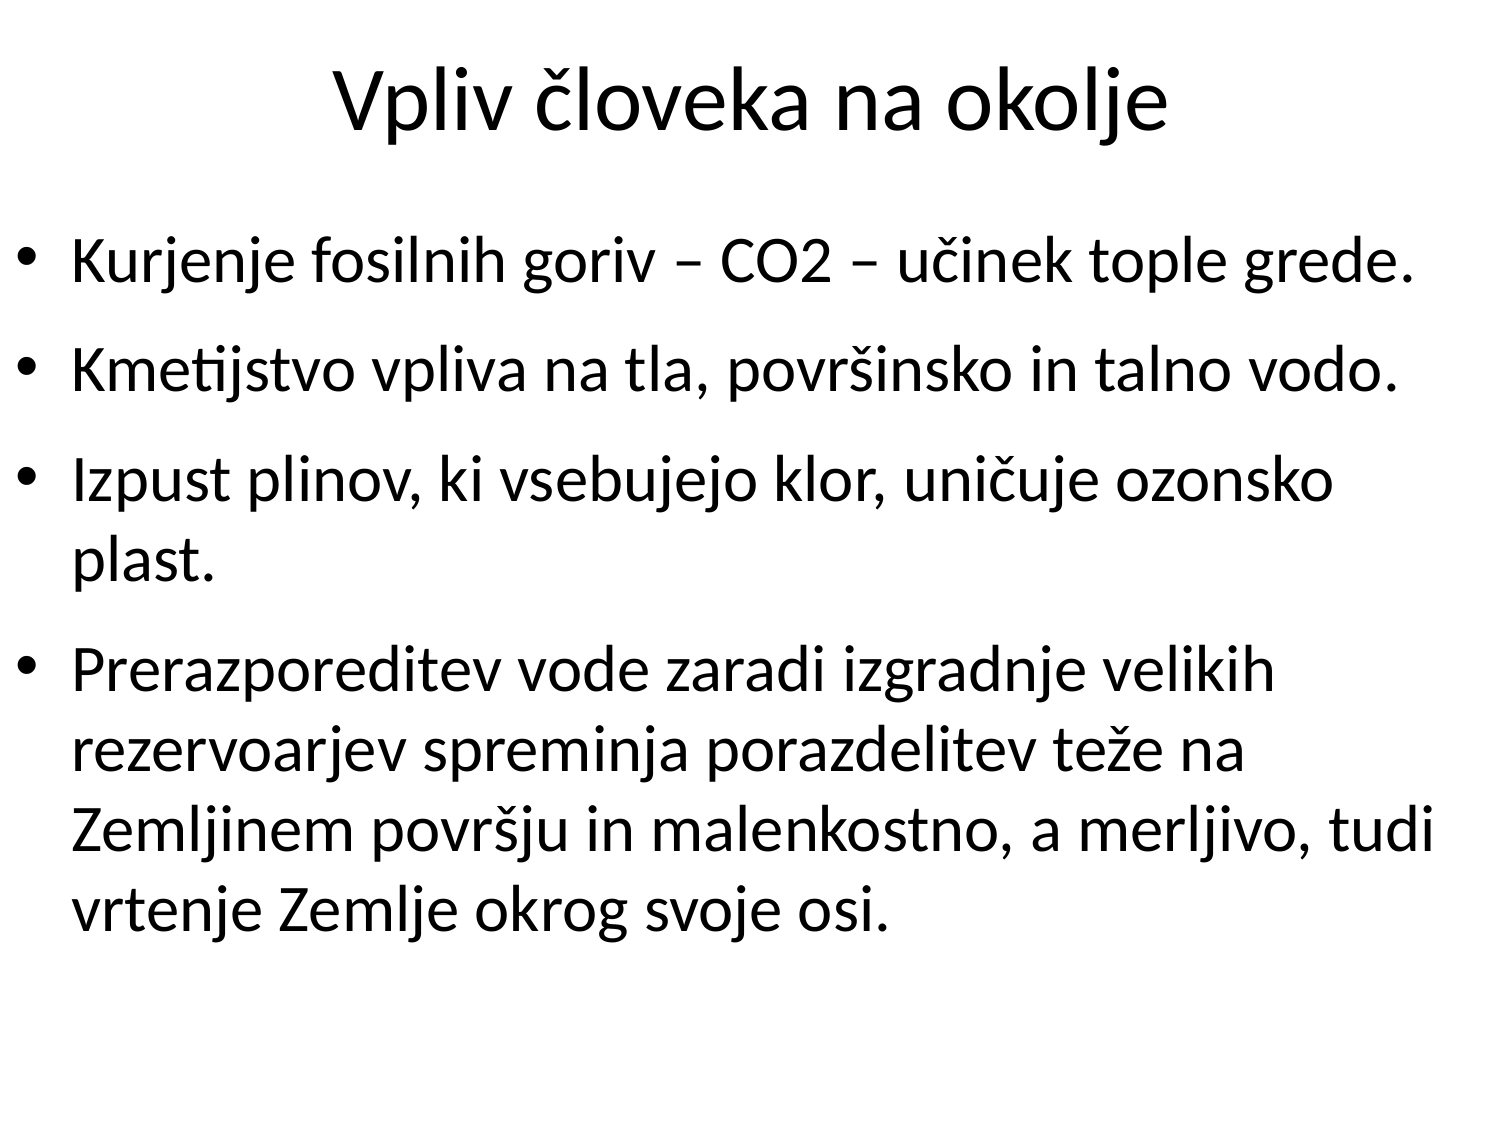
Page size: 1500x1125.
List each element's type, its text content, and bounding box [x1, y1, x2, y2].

list Kurjenje fosilnih goriv – CO2 – učinek tople grede. Kmetijstvo vpliva na tla, površinsko in talno vodo. Izpust plinov, ki vsebujejo klor, uničuje ozonsko plast. Prerazporeditev vode zaradi izgradnje velikih rezervoarjev spreminja porazdelitev teže na Zemljinem površju in malenkostno, a merljivo, tudi vrtenje Zemlje okrog svoje osi. [0, 208, 1500, 1125]
title Vpliv človeka na okolje [76, 0, 1427, 188]
